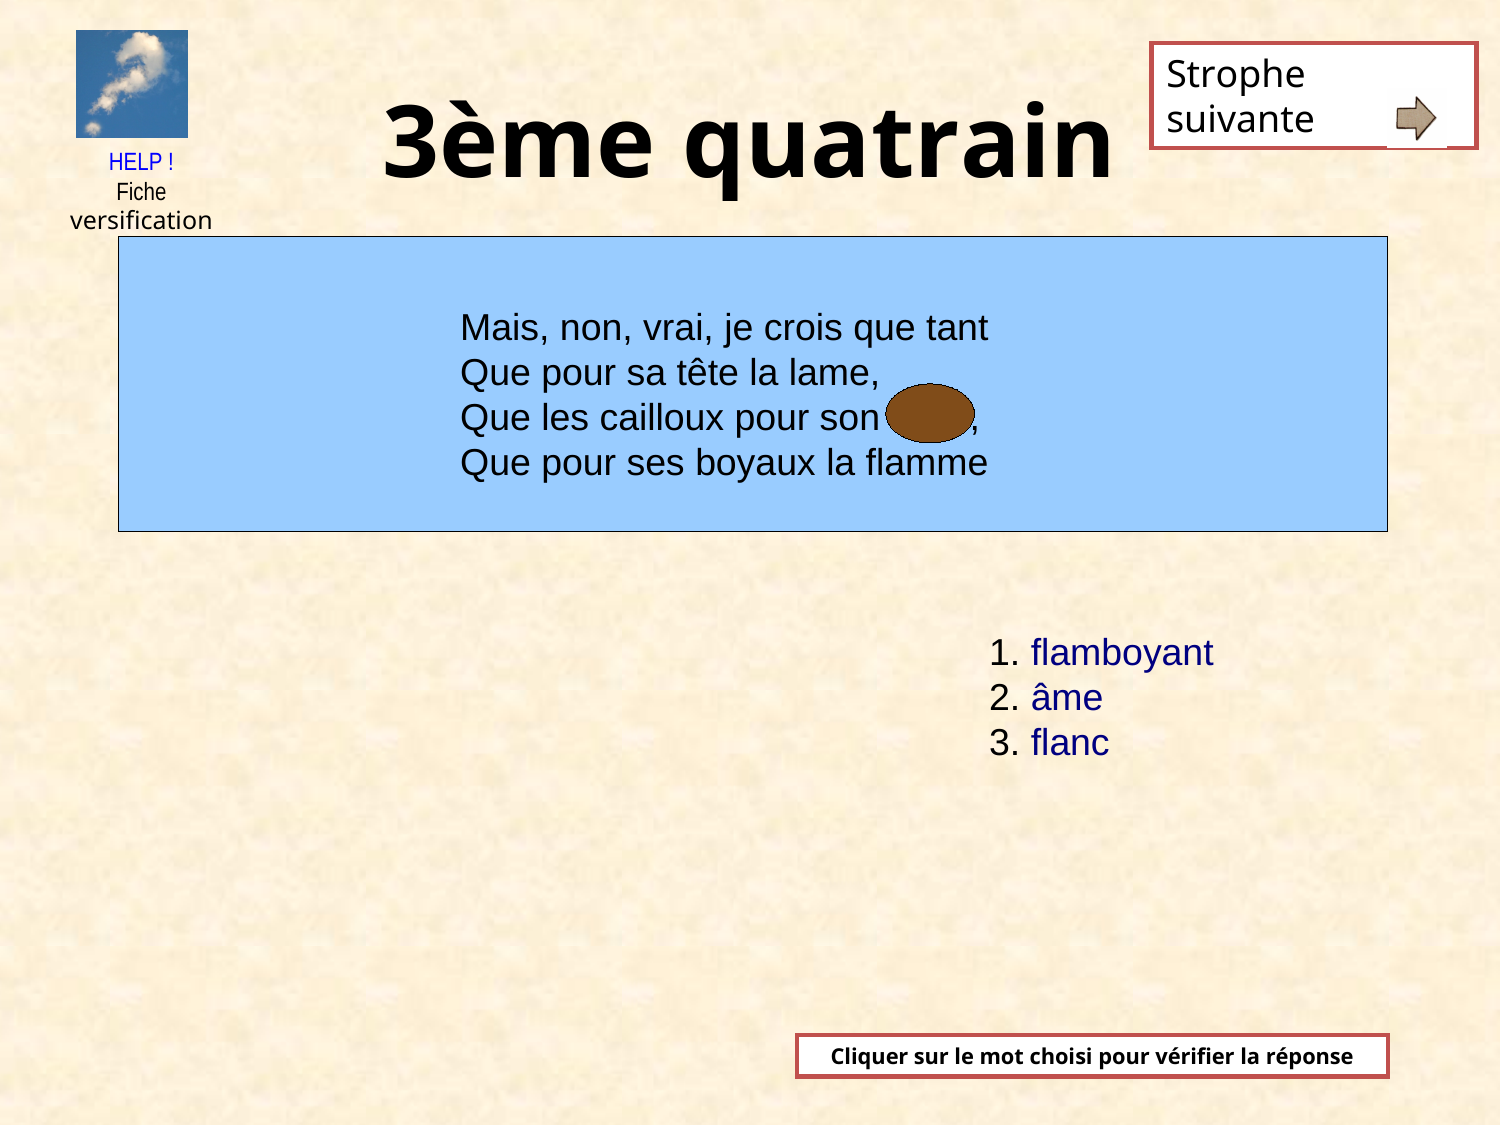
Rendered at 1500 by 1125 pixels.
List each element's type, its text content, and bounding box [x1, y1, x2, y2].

text_box 1. flamboyant 2. âme 3. flanc [974, 620, 1418, 770]
text_box Mais, non, vrai, je crois que tant Que pour sa tête la lame, Que les cailloux pour son flanc, Que pour ses boyaux la flamme [445, 295, 1004, 491]
text_box Cliquer sur le mot choisi pour vérifier la réponse [797, 1034, 1388, 1077]
picture [0, 0, 1500, 1125]
text_box [118, 236, 1388, 532]
text_box Strophe suivante [1151, 42, 1477, 149]
text_box HELP ! Fiche versification [29, 137, 254, 243]
title 3ème quatrain [188, 45, 1426, 233]
